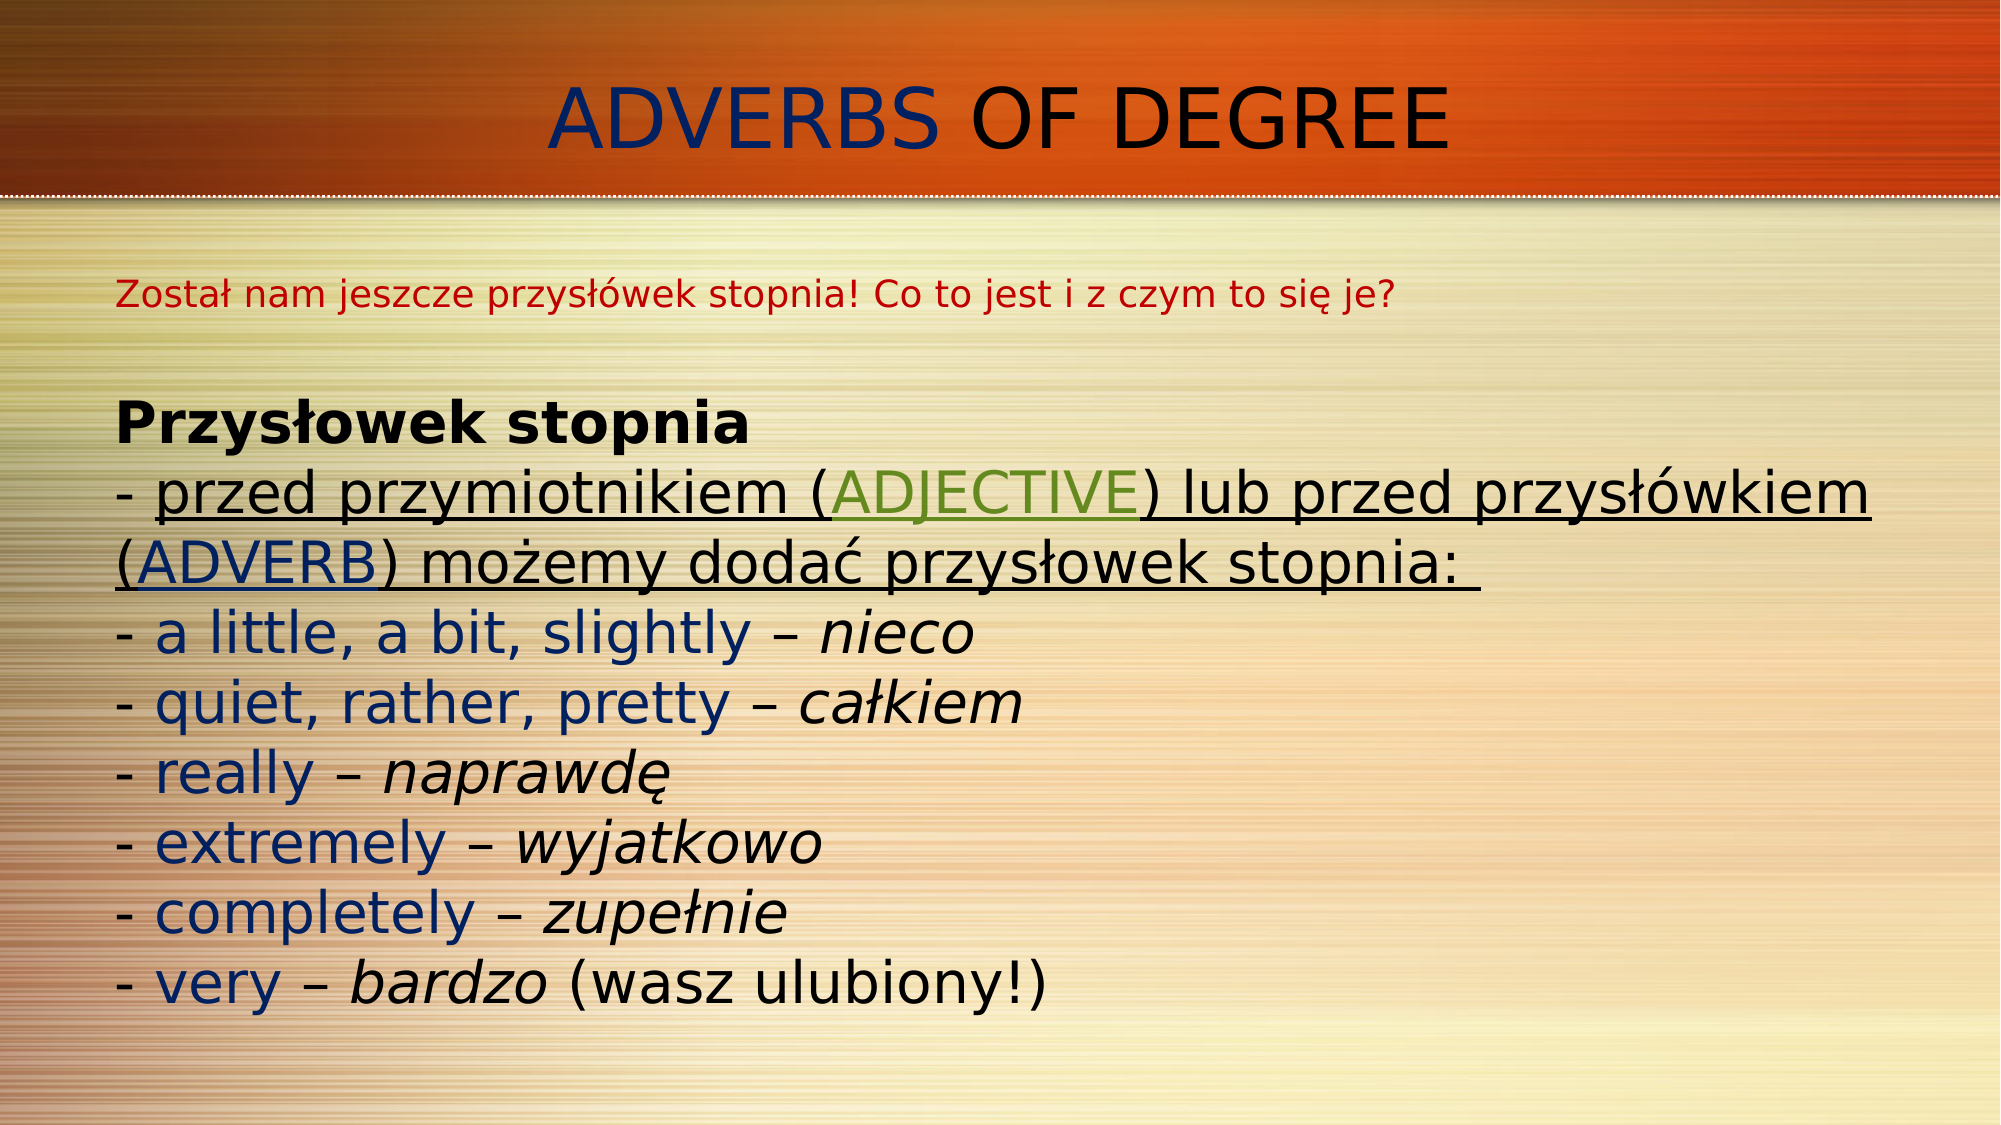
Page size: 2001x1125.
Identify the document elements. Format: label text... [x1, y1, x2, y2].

title ADVERBS OF DEGREE [99, 30, 1900, 173]
list Został nam jeszcze przysłówek stopnia! Co to jest i z czym to się je? Przysłowek stopnia - przed przymiotnikiem (ADJECTIVE) lub przed przysłówkiem (ADVERB) możemy dodać przysłowek stopnia: - a little, a bit, slightly – nieco - quiet, rather, pretty – całkiem - really – naprawdę - extremely – wyjatkowo - completely – zupełnie - very – bardzo (wasz ulubiony!) [99, 262, 1900, 1068]
picture [0, 0, 2001, 1125]
